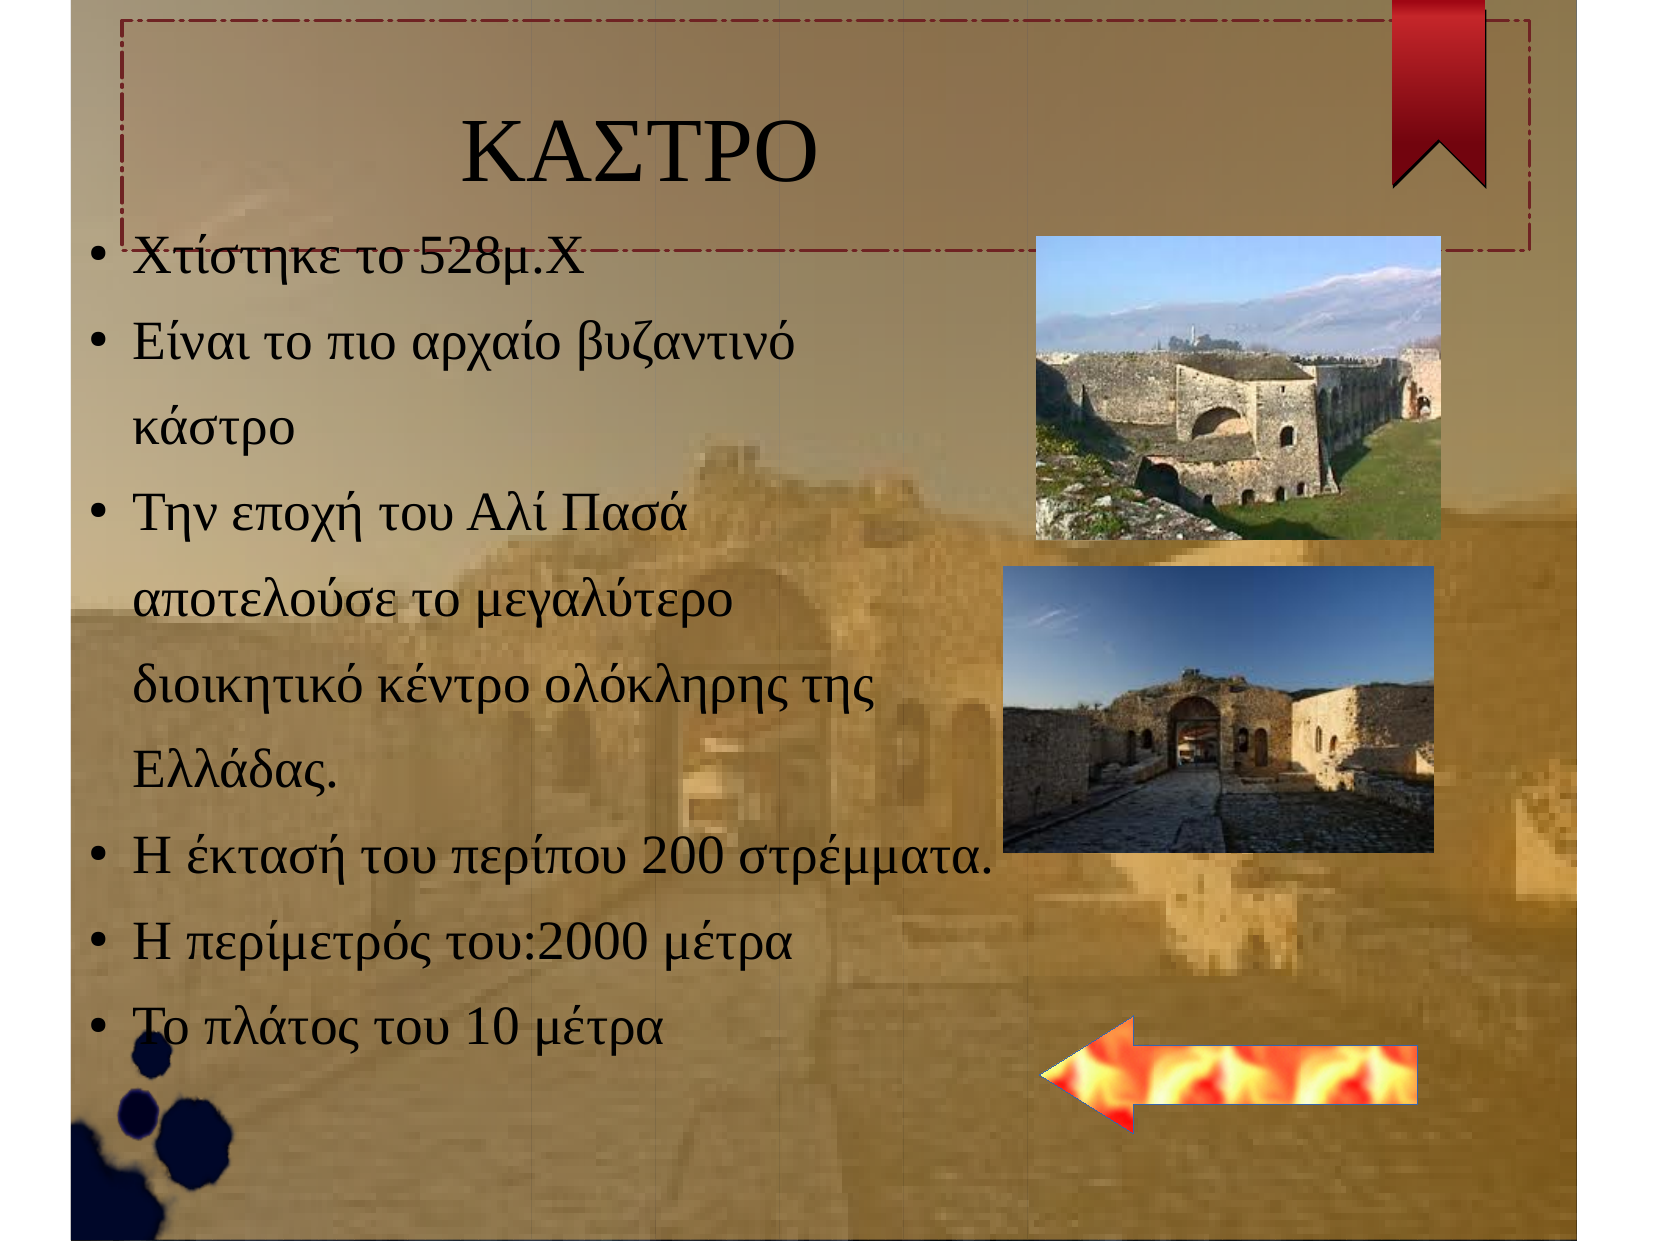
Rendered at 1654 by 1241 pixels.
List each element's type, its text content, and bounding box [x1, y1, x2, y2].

picture [1003, 566, 1434, 853]
text_box [1039, 1015, 1418, 1134]
list Χτίστηκε το 528μ.Χ Είναι το πιο αρχαίο βυζαντινό κάστρο Την εποχή του Αλί Πασά αποτελούσε το μεγαλύτερο διοικητικό κέντρο ολόκληρης της Ελλάδας. Η έκτασή του περίπου 200 στρέμματα. Η περίμετρός του:2000 μέτρα Το πλάτος του 10 μέτρα [73, 224, 1075, 1063]
title ΚΑΣΤΡΟ [460, 47, 1088, 236]
picture [1036, 236, 1441, 540]
